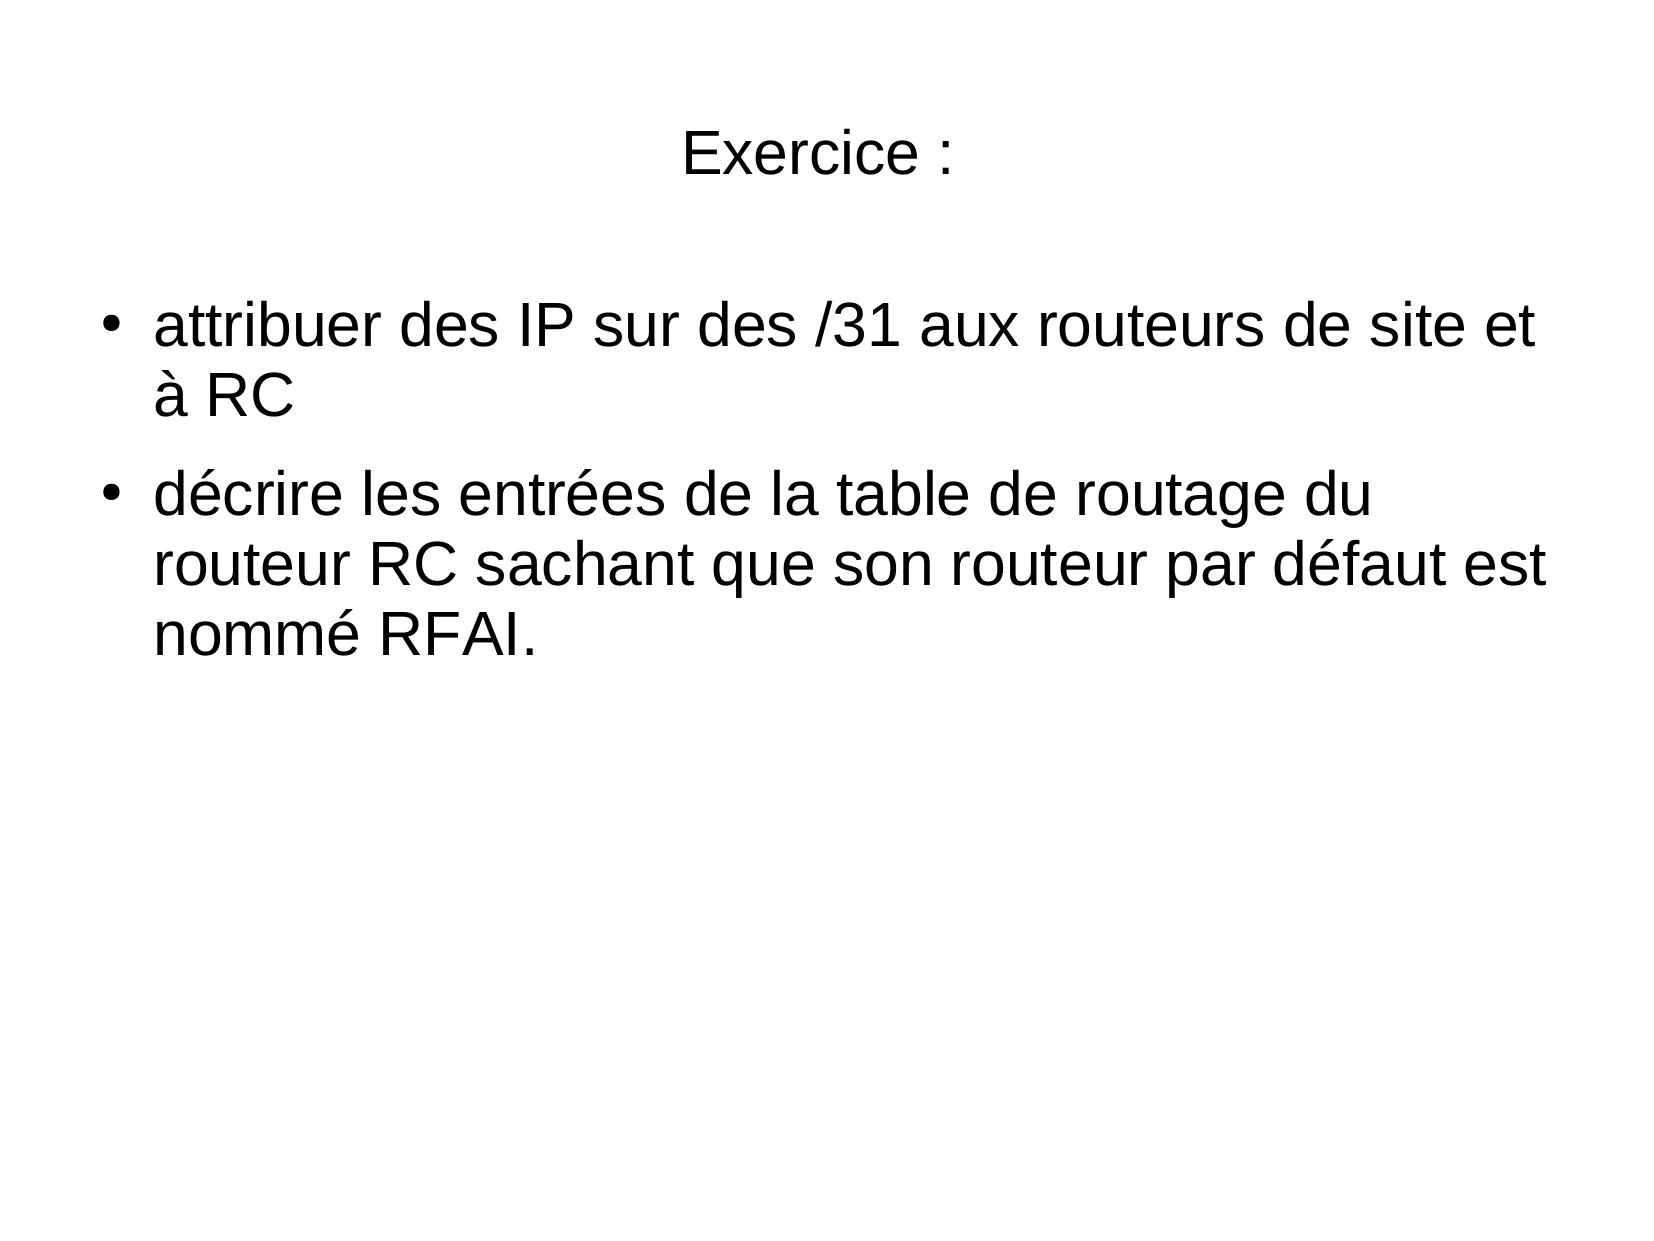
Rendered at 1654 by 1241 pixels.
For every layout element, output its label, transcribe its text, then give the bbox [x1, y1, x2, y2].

list attribuer des IP sur des /31 aux routeurs de site et à RC décrire les entrées de la table de routage du routeur RC sachant que son routeur par défaut est nommé RFAI. [82, 290, 1571, 1010]
title Exercice : [82, 49, 1571, 257]
